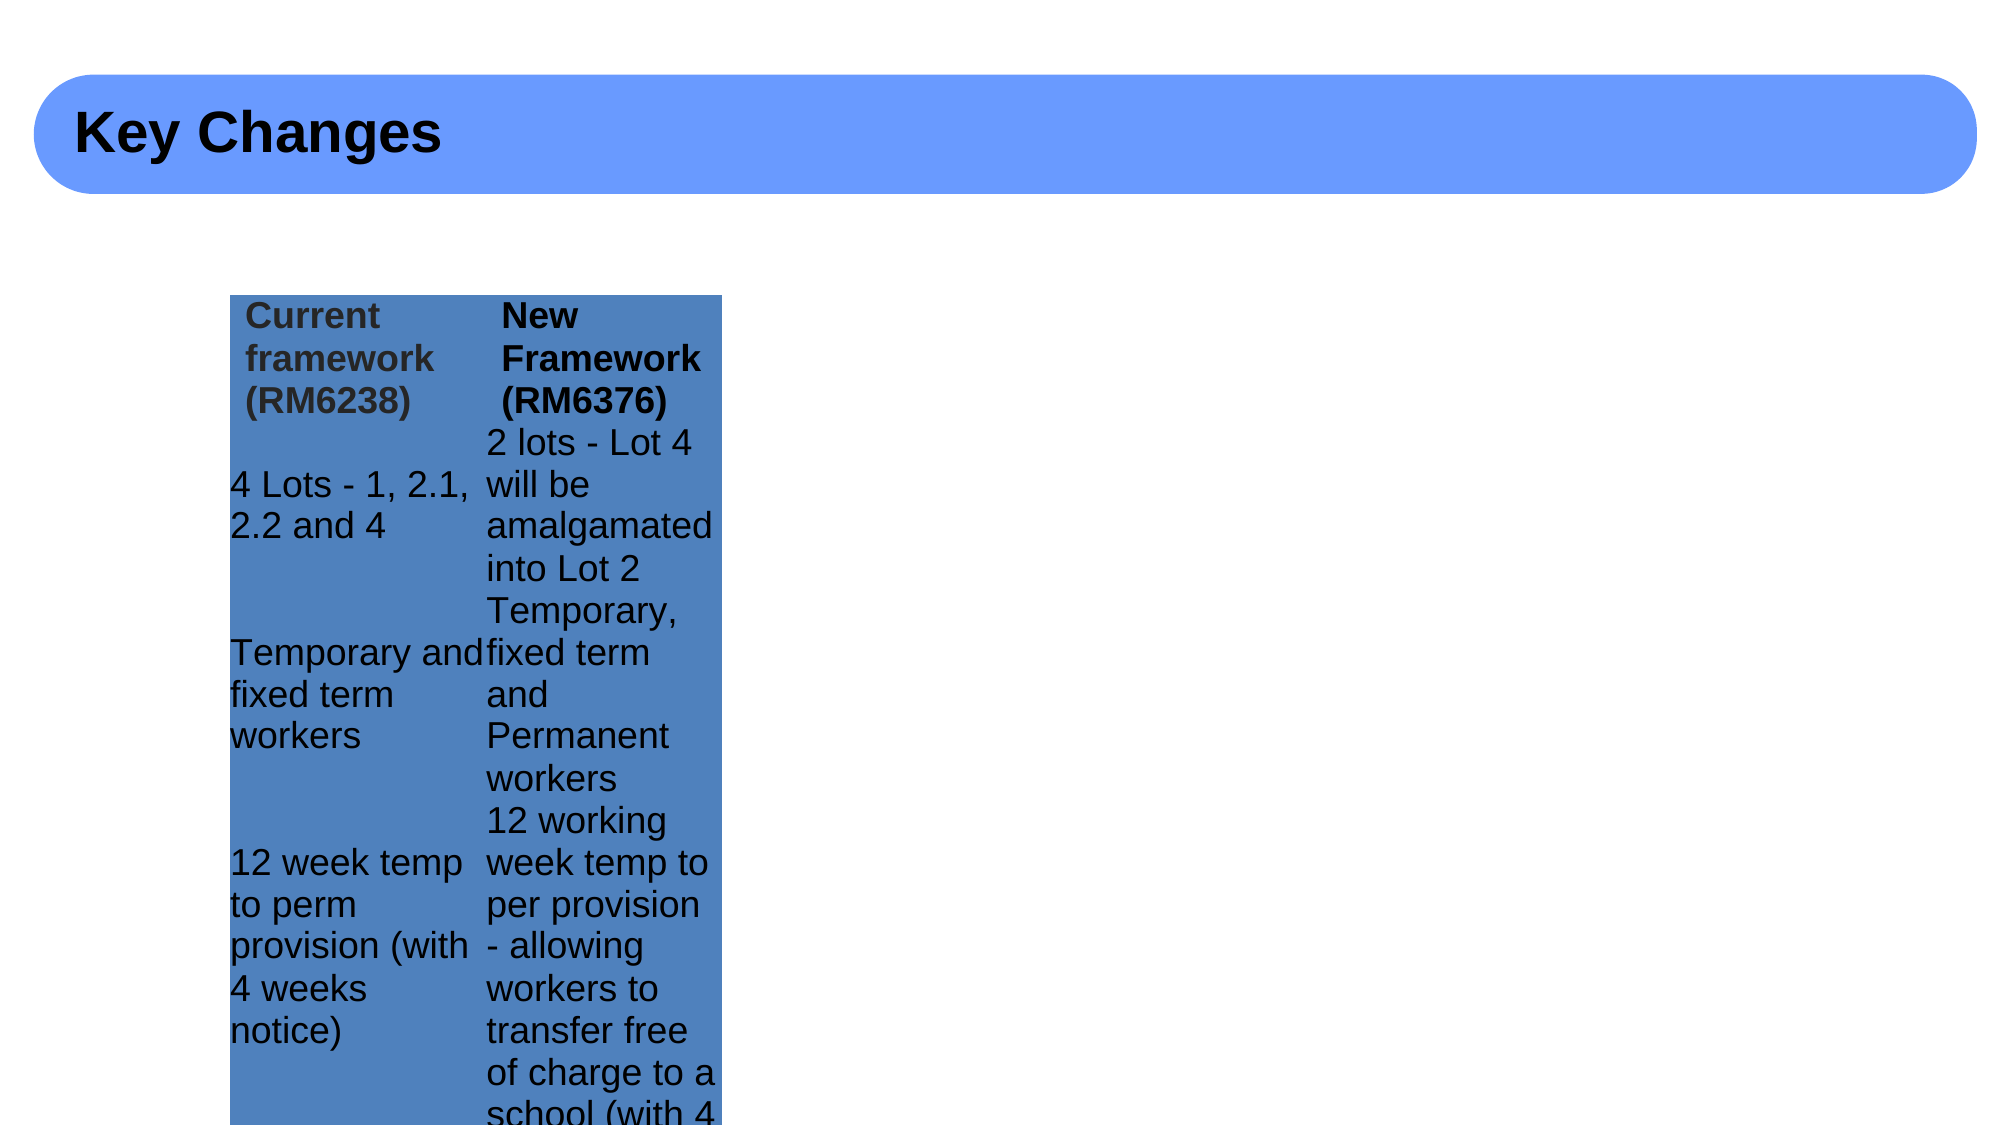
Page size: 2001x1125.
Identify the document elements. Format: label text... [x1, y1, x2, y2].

table_header New Framework (RM6376) [487, 295, 722, 421]
table_cell Temporary, fixed term and Permanent workers [487, 589, 722, 799]
table_header Current framework (RM6238) [230, 295, 487, 421]
table_cell 2 lots - Lot 4 will be amalgamated into Lot 2 [487, 421, 722, 589]
table_cell 4 Lots - 1, 2.1, 2.2 and 4 [230, 421, 487, 589]
table_cell 12 week temp to perm provision (with 4 weeks notice) [230, 799, 487, 1125]
table_cell Temporary and fixed term workers [230, 589, 487, 799]
title Key Changes [74, 94, 1647, 182]
table_cell 12 working week temp to per provision - allowing workers to transfer free of charge to a school (with 4 working weeks notice) [487, 799, 722, 1125]
